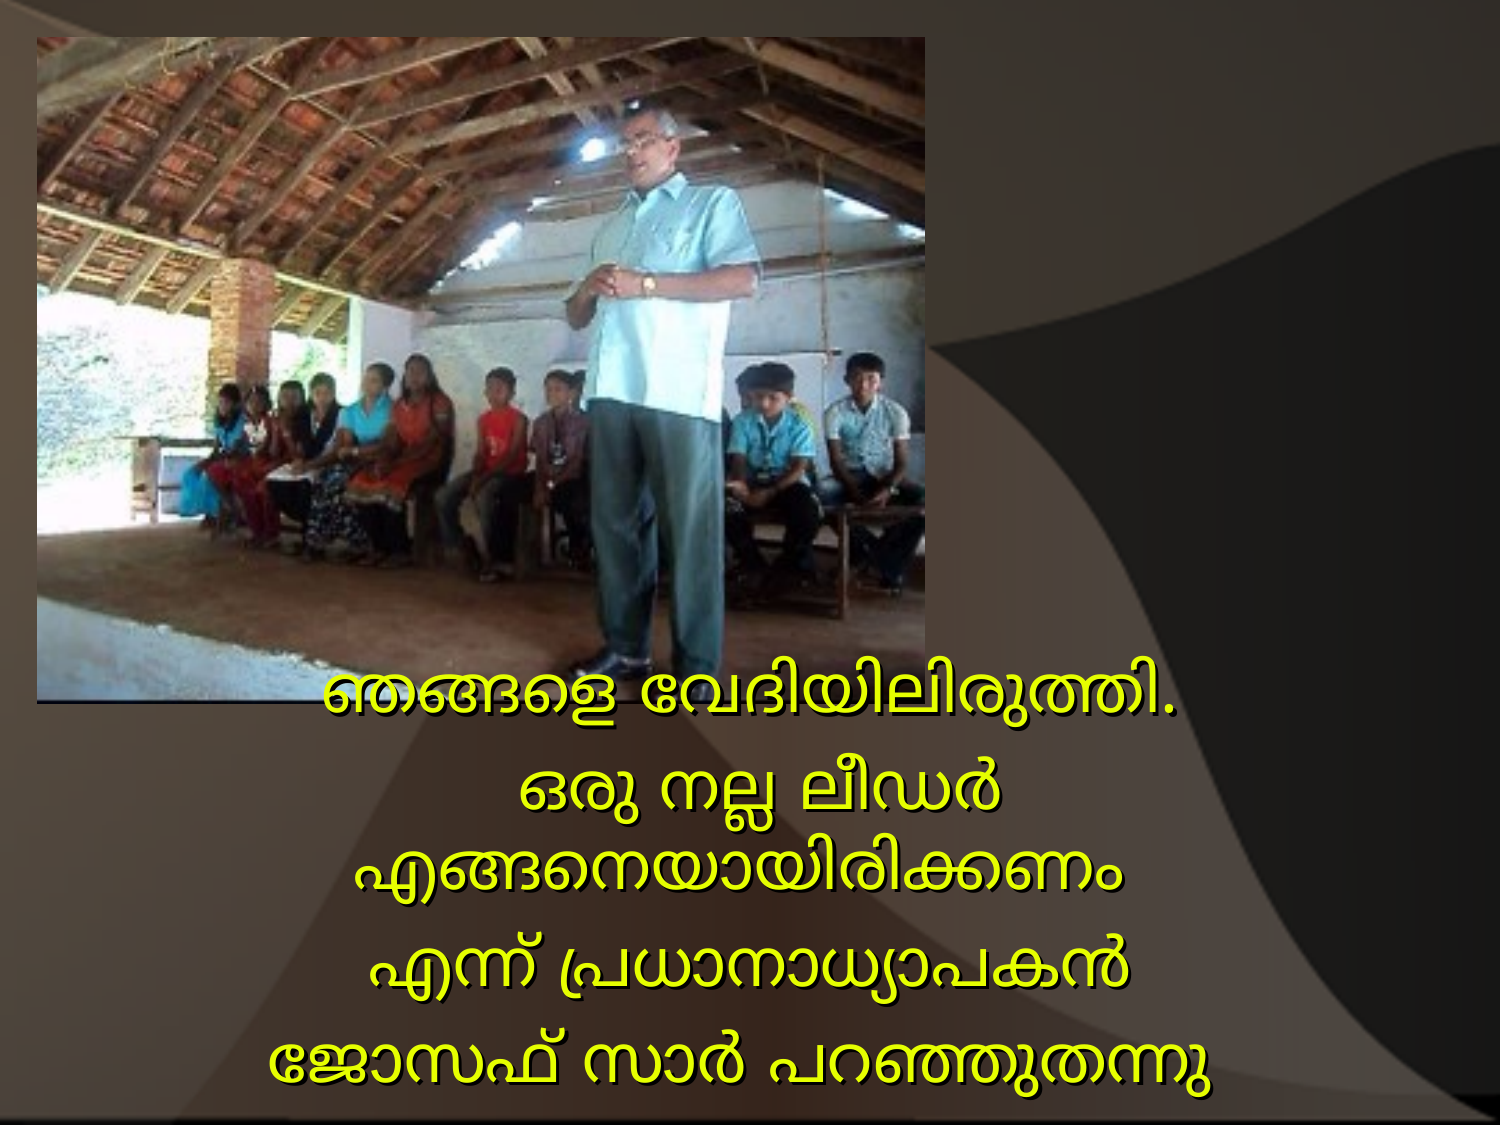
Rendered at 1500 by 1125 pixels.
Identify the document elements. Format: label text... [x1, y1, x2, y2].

picture [0, 0, 1500, 1125]
text_box ഞങ്ങളെ വേദിയിലിരുത്തി. ഒരു നല്ല ലീഡര്‍ എങ്ങനെയായിരിക്കണം എന്ന് പ്രധാനാധ്യാപകന്‍ ജോസഫ് സാര്‍ പറഞ്ഞുതന്നു [112, 708, 1388, 1034]
